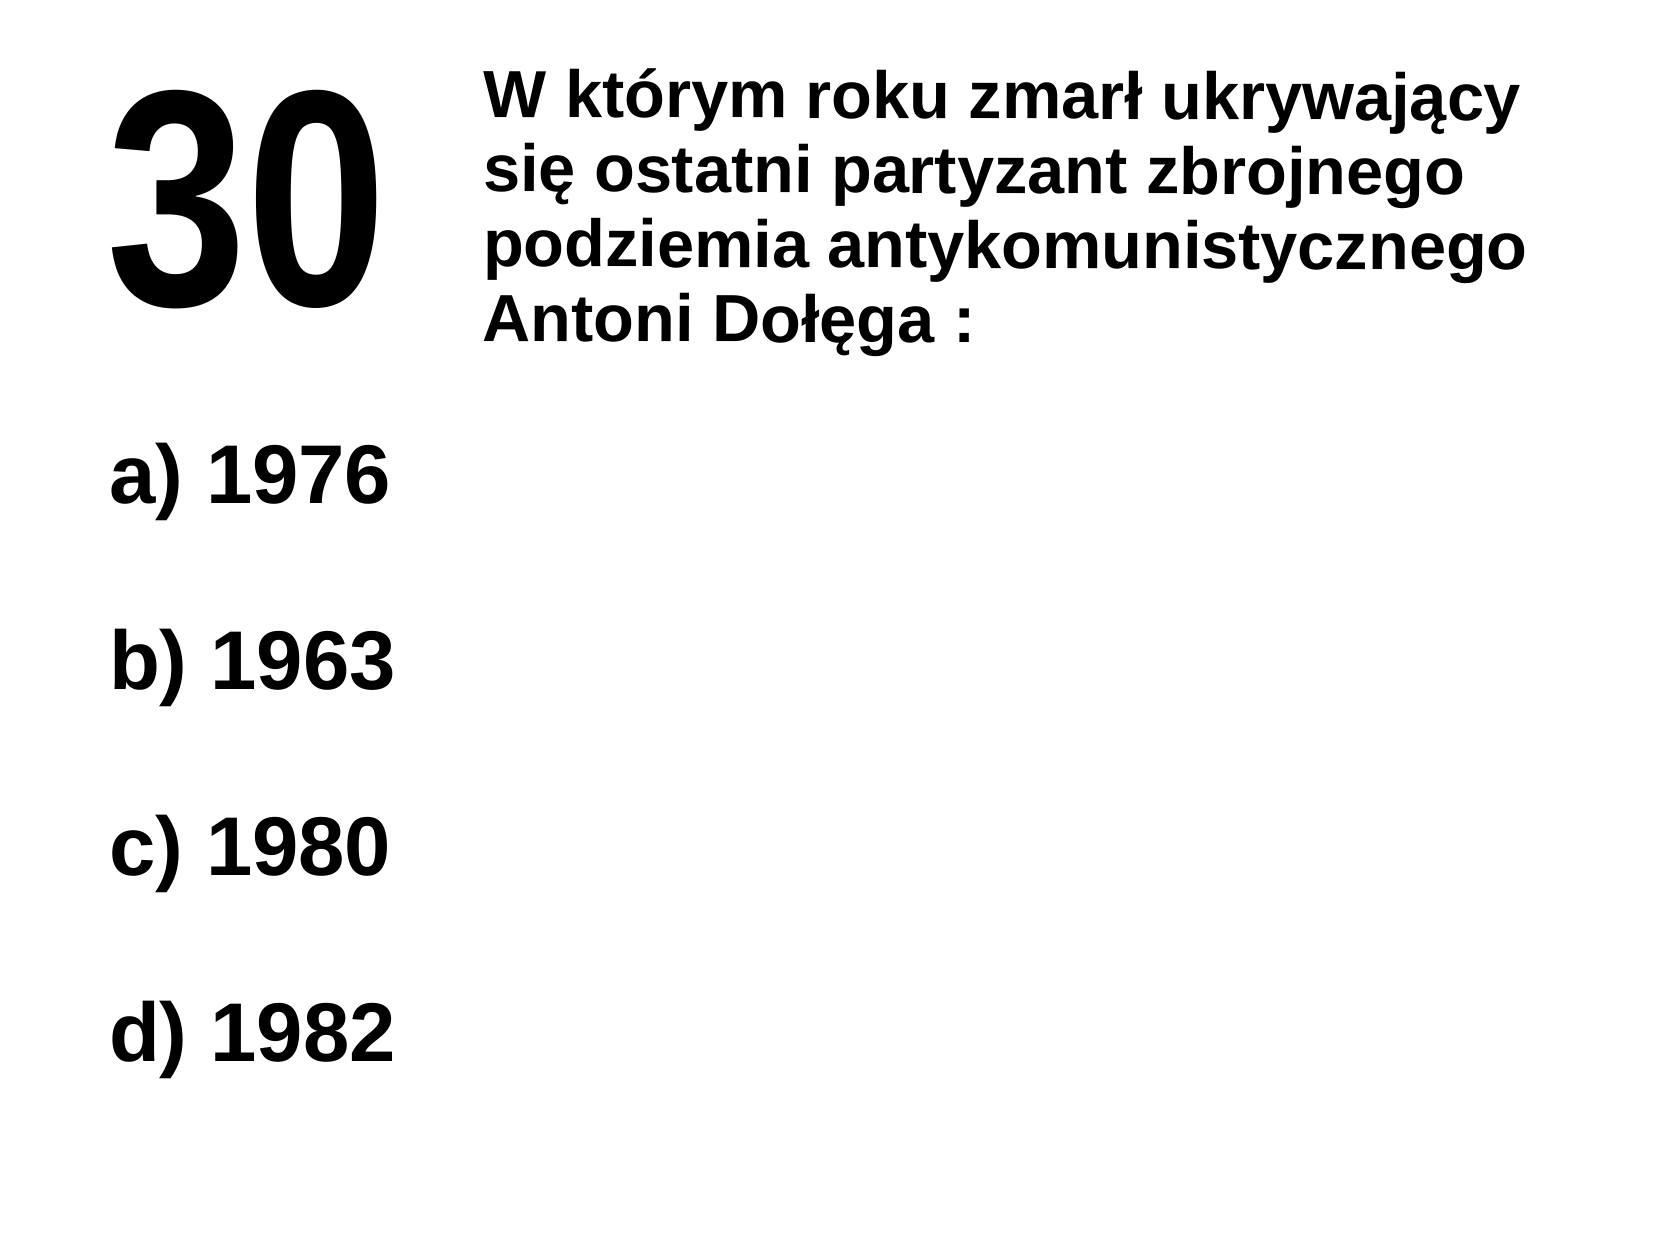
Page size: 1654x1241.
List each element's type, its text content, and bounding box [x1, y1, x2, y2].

text_box 30 [291, 123, 341, 275]
text_box W którym roku zmarł ukrywający się ostatni partyzant zbrojnego podziemia antykomunistycznego Antoni Dołęga : [482, 56, 1615, 372]
text_box 30 [8, 9, 485, 308]
text_box a) 1976 b) 1963 c) 1980 d) 1982 [94, 420, 1453, 1158]
